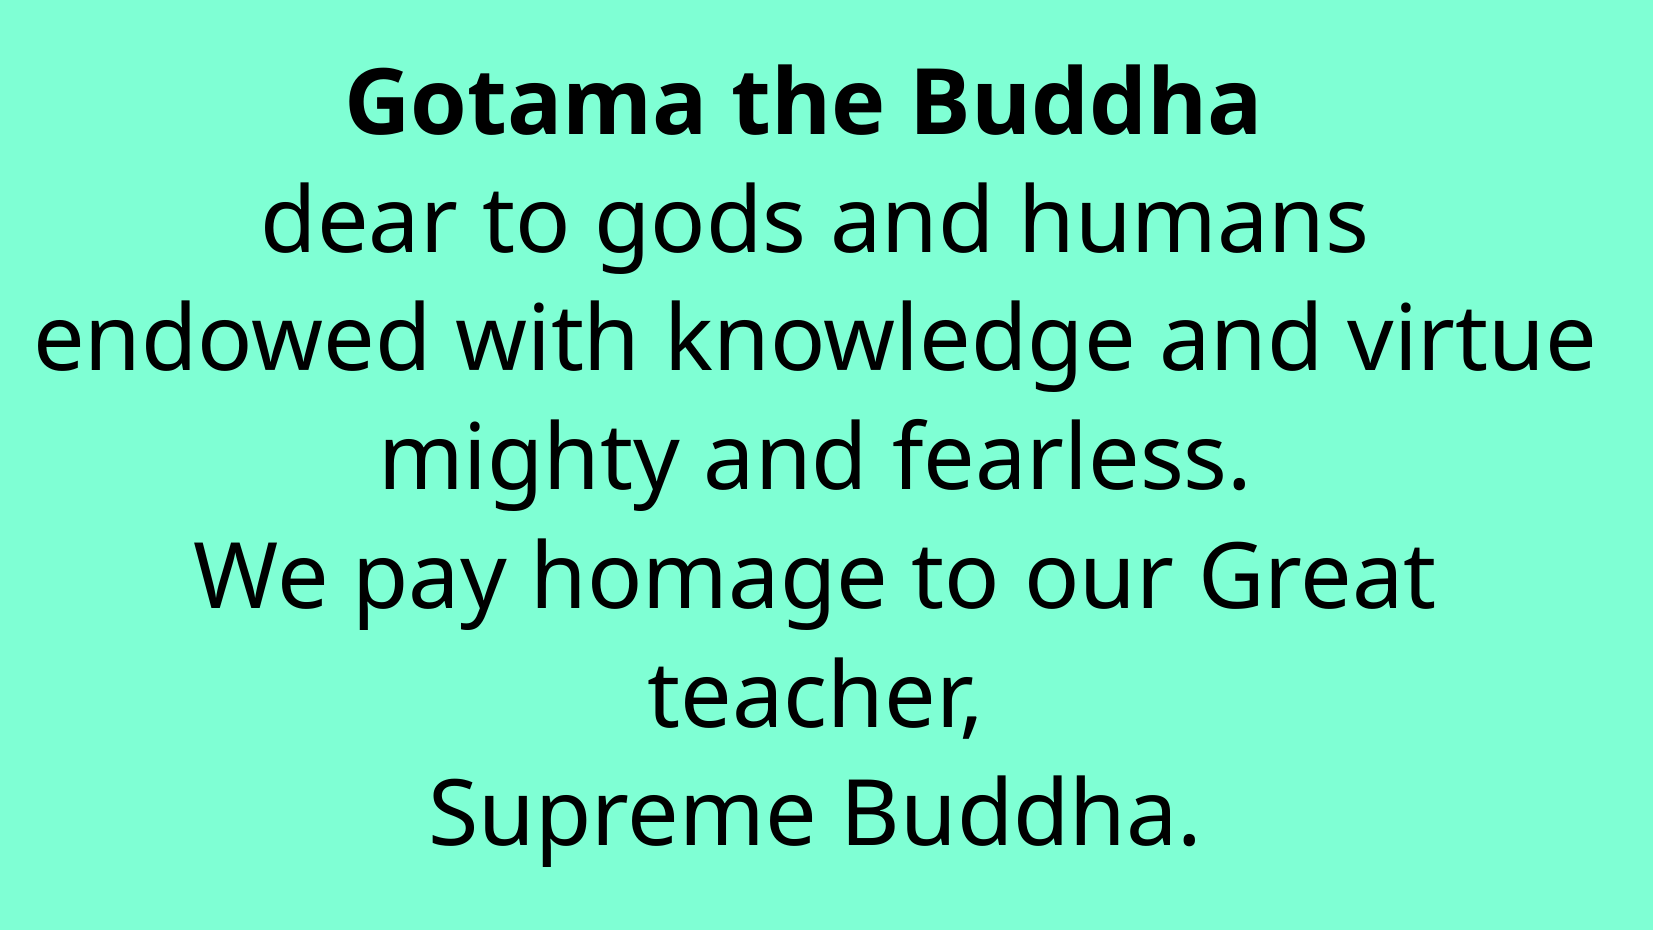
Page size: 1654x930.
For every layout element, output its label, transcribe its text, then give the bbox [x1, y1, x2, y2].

subtitle Gotama the Buddha dear to gods and humans endowed with knowledge and virtue mighty and fearless. We pay homage to our Great teacher, Supreme Buddha. [30, 0, 1602, 923]
